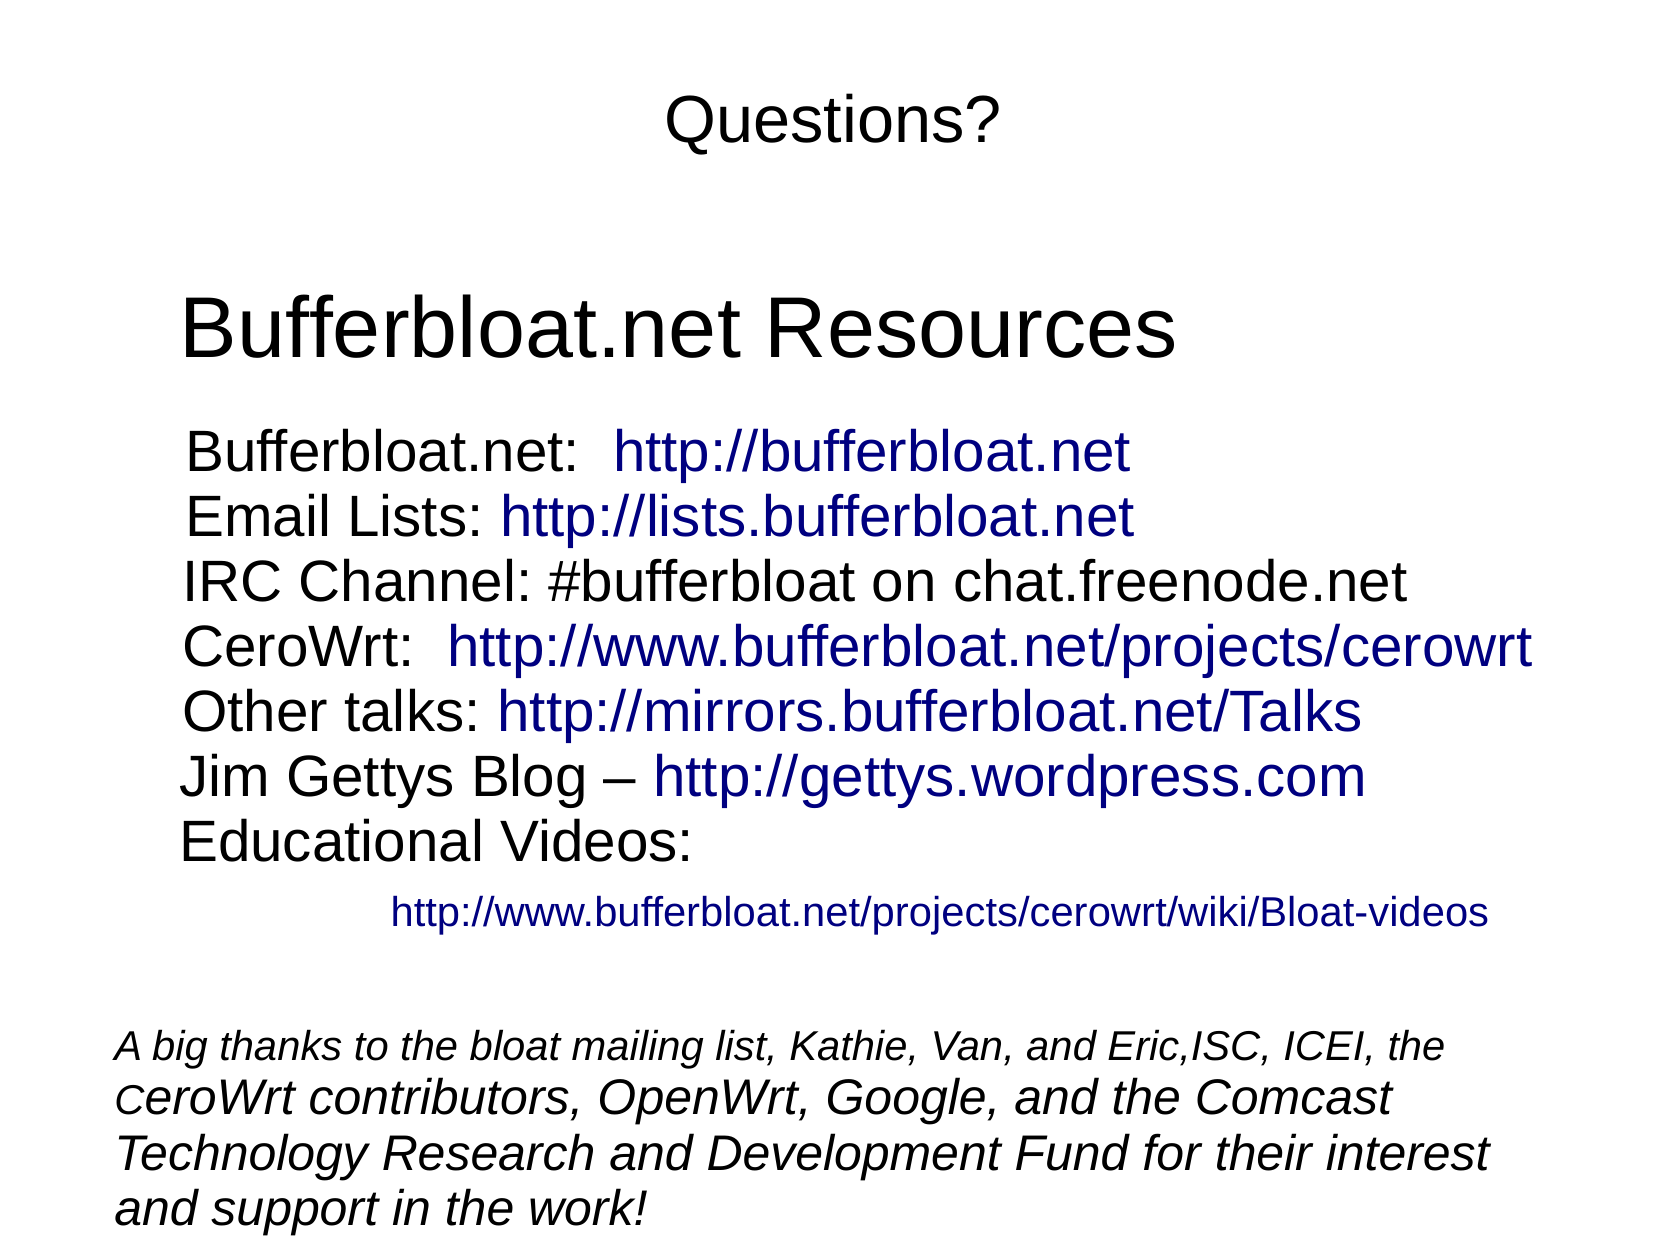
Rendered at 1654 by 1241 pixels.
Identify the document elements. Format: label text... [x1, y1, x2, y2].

text_box Bufferbloat.net: http://bufferbloat.net Email Lists: http://lists.bufferbloat.net IRC Channel: #bufferbloat on chat.freenode.net CeroWrt: http://www.bufferbloat.net/projects/cerowrt Other talks: http://mirrors.bufferbloat.net/Talks Jim Gettys Blog – http://gettys.wordpress.com Educational Videos: http://www.bufferbloat.net/projects/cerowrt/wiki/Bloat-videos A big thanks to the bloat mailing list, Kathie, Van, and Eric,ISC, ICEI, the CeroWrt contributors, OpenWrt, Google, and the Comcast Technology Research and Development Fund for their interest and support in the work! [99, 271, 1575, 1241]
title Bufferbloat.net Resources [0, 243, 1361, 412]
text_box Questions? [106, 29, 1560, 210]
